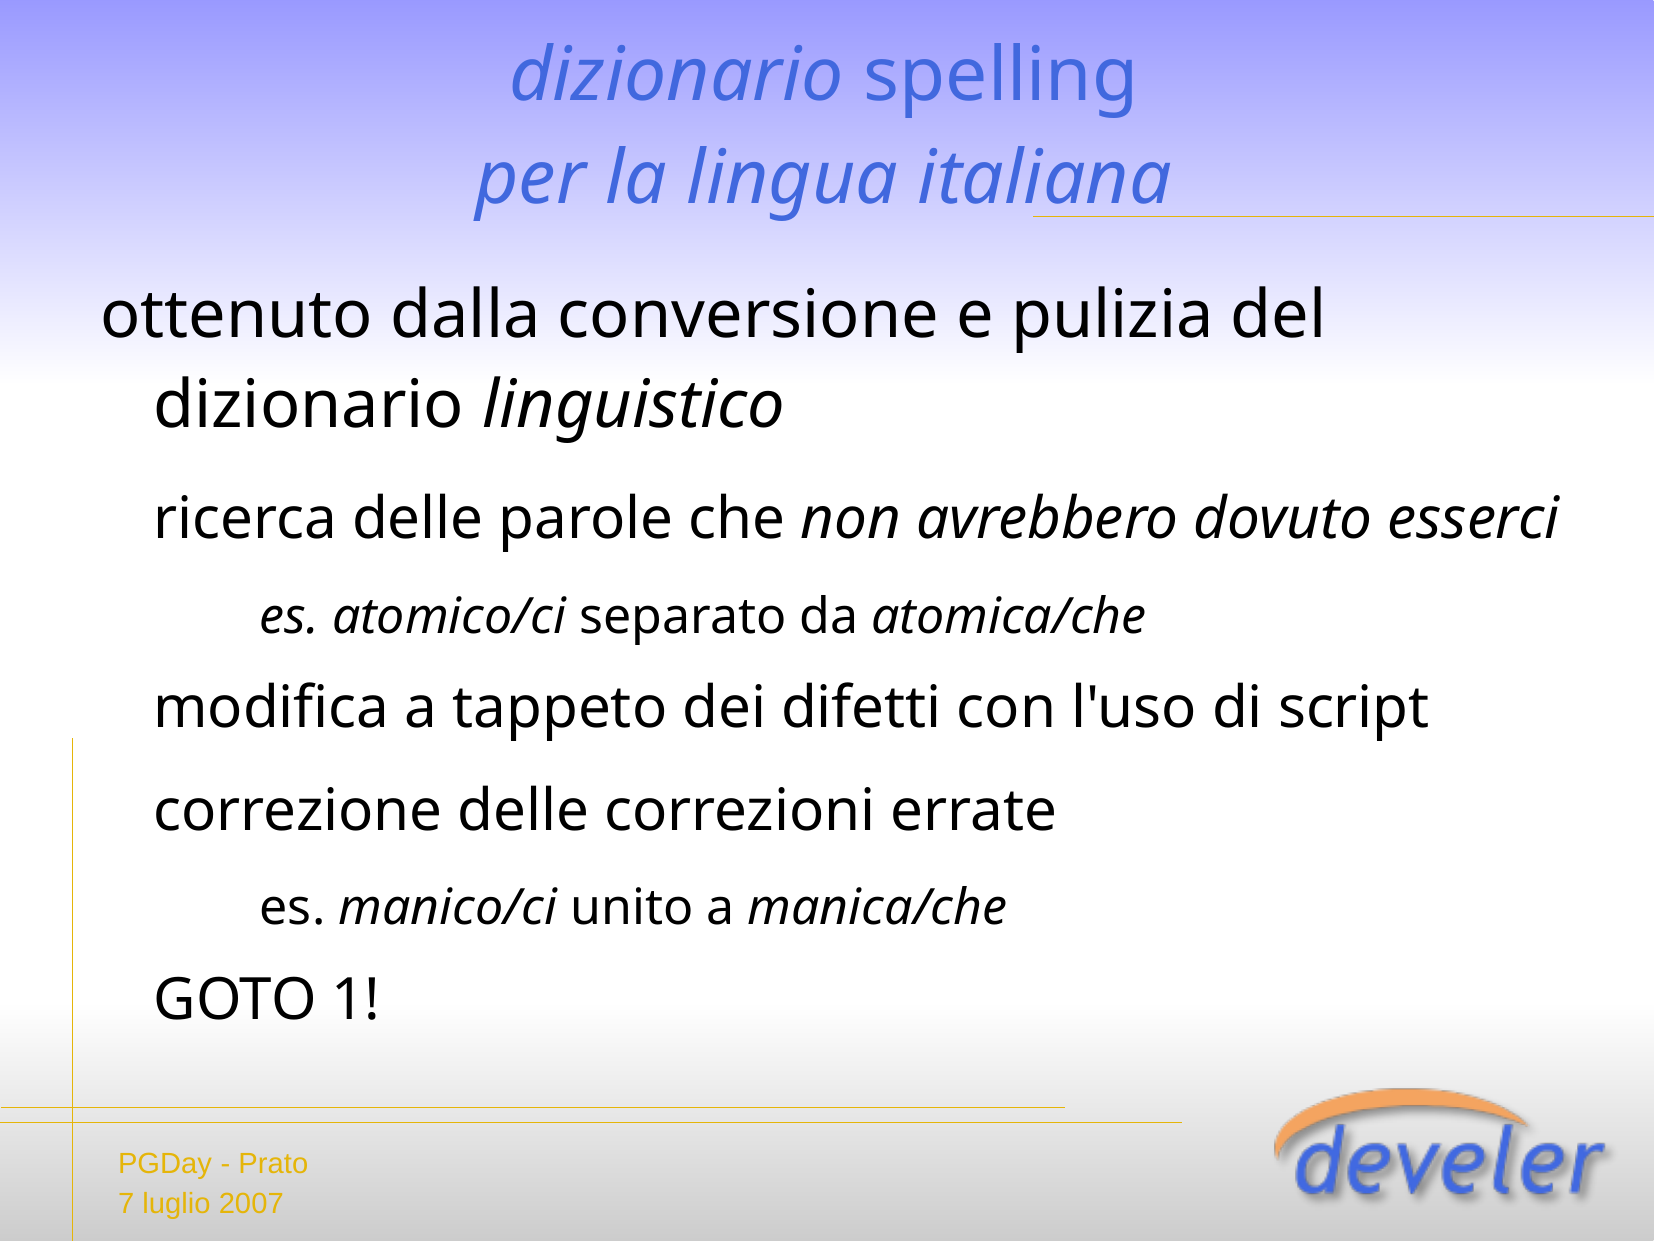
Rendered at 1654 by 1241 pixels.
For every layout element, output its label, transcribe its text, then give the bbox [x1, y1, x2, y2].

title dizionario spelling per la lingua italiana [82, 29, 1565, 217]
picture [1269, 1083, 1622, 1211]
list ottenuto dalla conversione e pulizia del dizionario linguistico ricerca delle parole che non avrebbero dovuto esserci es. atomico/ci separato da atomica/che modifica a tappeto dei difetti con l'uso di script correzione delle correzioni errate es. manico/ci unito a manica/che GOTO 1! [82, 265, 1571, 1093]
